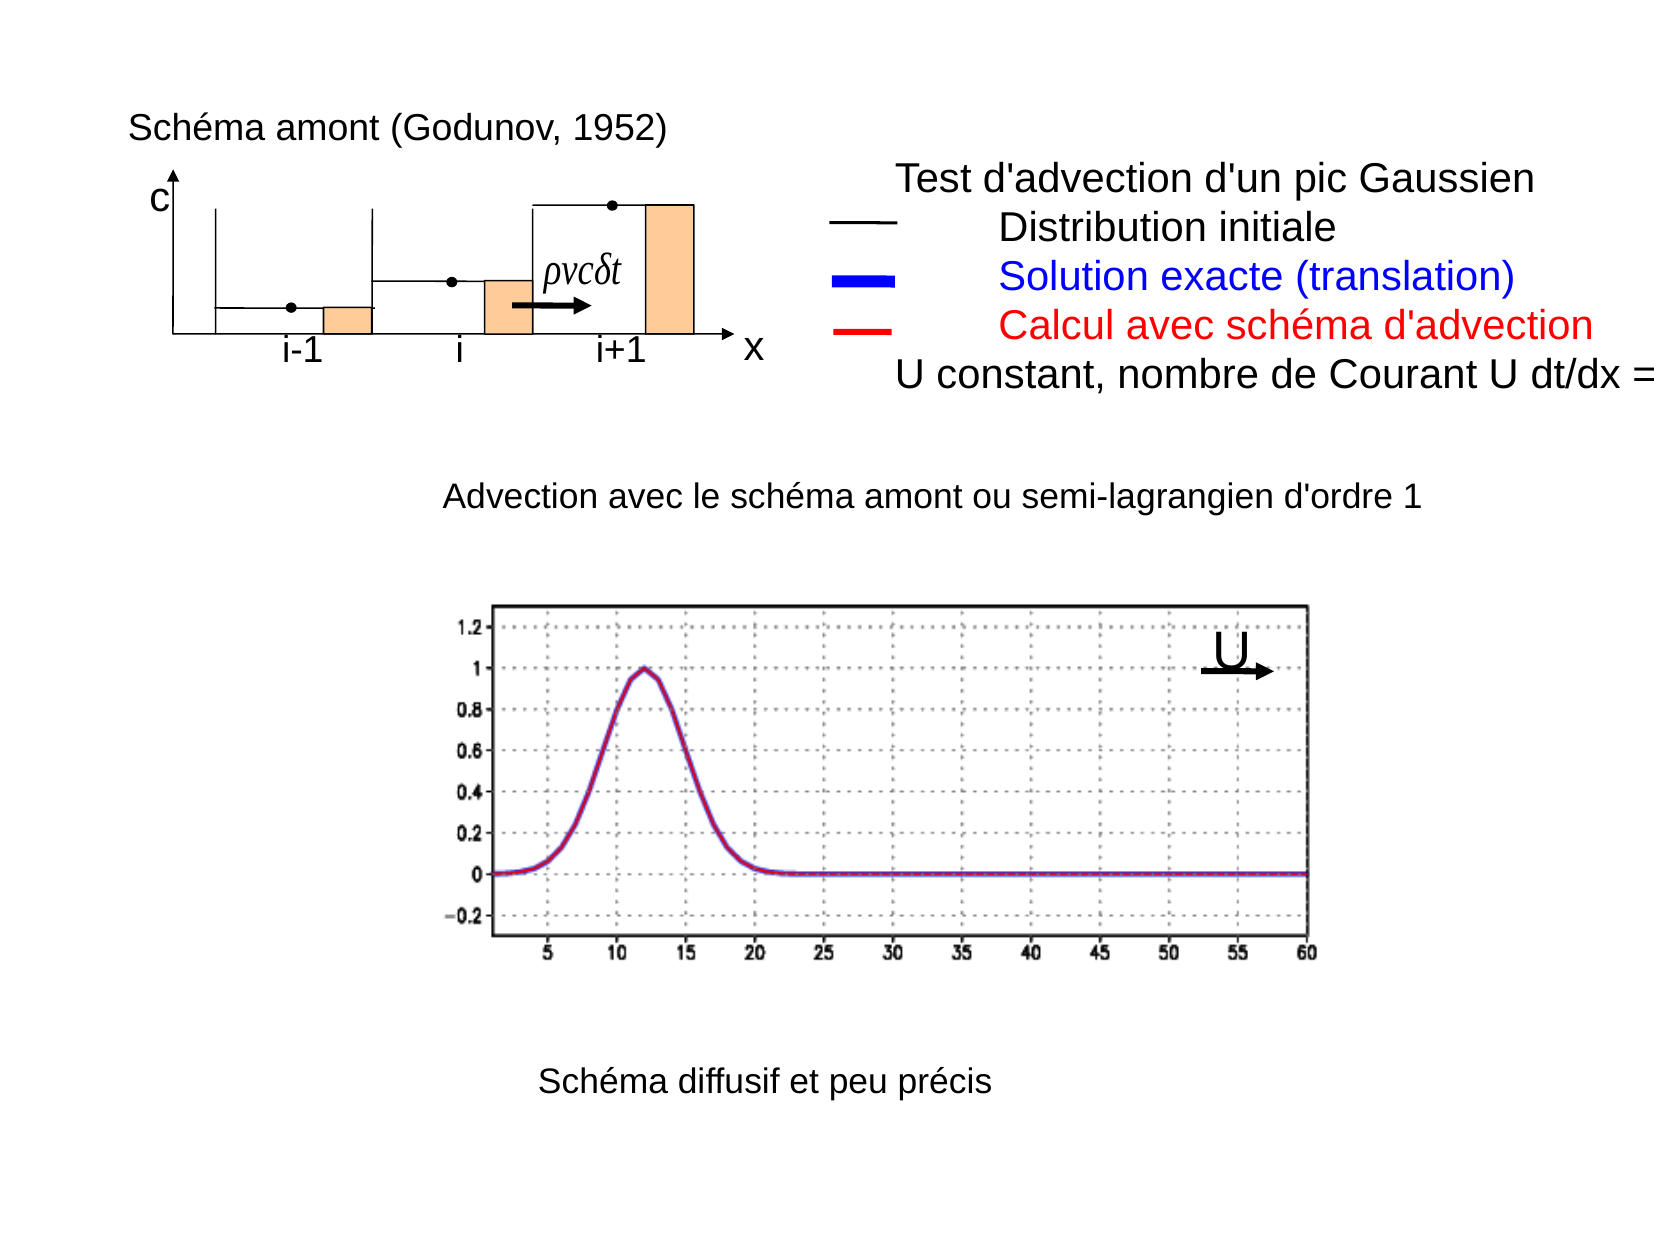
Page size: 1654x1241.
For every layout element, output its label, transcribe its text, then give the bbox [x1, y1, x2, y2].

text_box Advection avec le schéma amont ou semi-lagrangien d'ordre 1 [442, 477, 1275, 517]
text_box [645, 204, 694, 334]
text_box Test d'advection d'un pic Gaussien Distribution initiale Solution exacte (translation)‏ Calcul avec schéma d'advection U constant, nombre de Courant U dt/dx = 0,2 [894, 155, 1549, 396]
text_box U [1212, 620, 1243, 666]
text_box [286, 303, 296, 307]
text_box i-1 [282, 329, 327, 421]
text_box c [155, 191, 163, 208]
chart [532, 244, 637, 295]
text_box i+1 [595, 329, 661, 374]
text_box x [743, 323, 759, 362]
text_box Schéma diffusif et peu précis [537, 1062, 927, 1102]
text_box Schéma amont (Godunov, 1952)‏ [127, 107, 699, 152]
text_box [286, 309, 296, 313]
picture [428, 588, 1333, 979]
text_box [323, 307, 372, 334]
text_box [447, 283, 457, 287]
text_box [607, 206, 617, 211]
text_box [484, 280, 533, 335]
text_box c [149, 174, 163, 213]
text_box i [455, 328, 467, 374]
